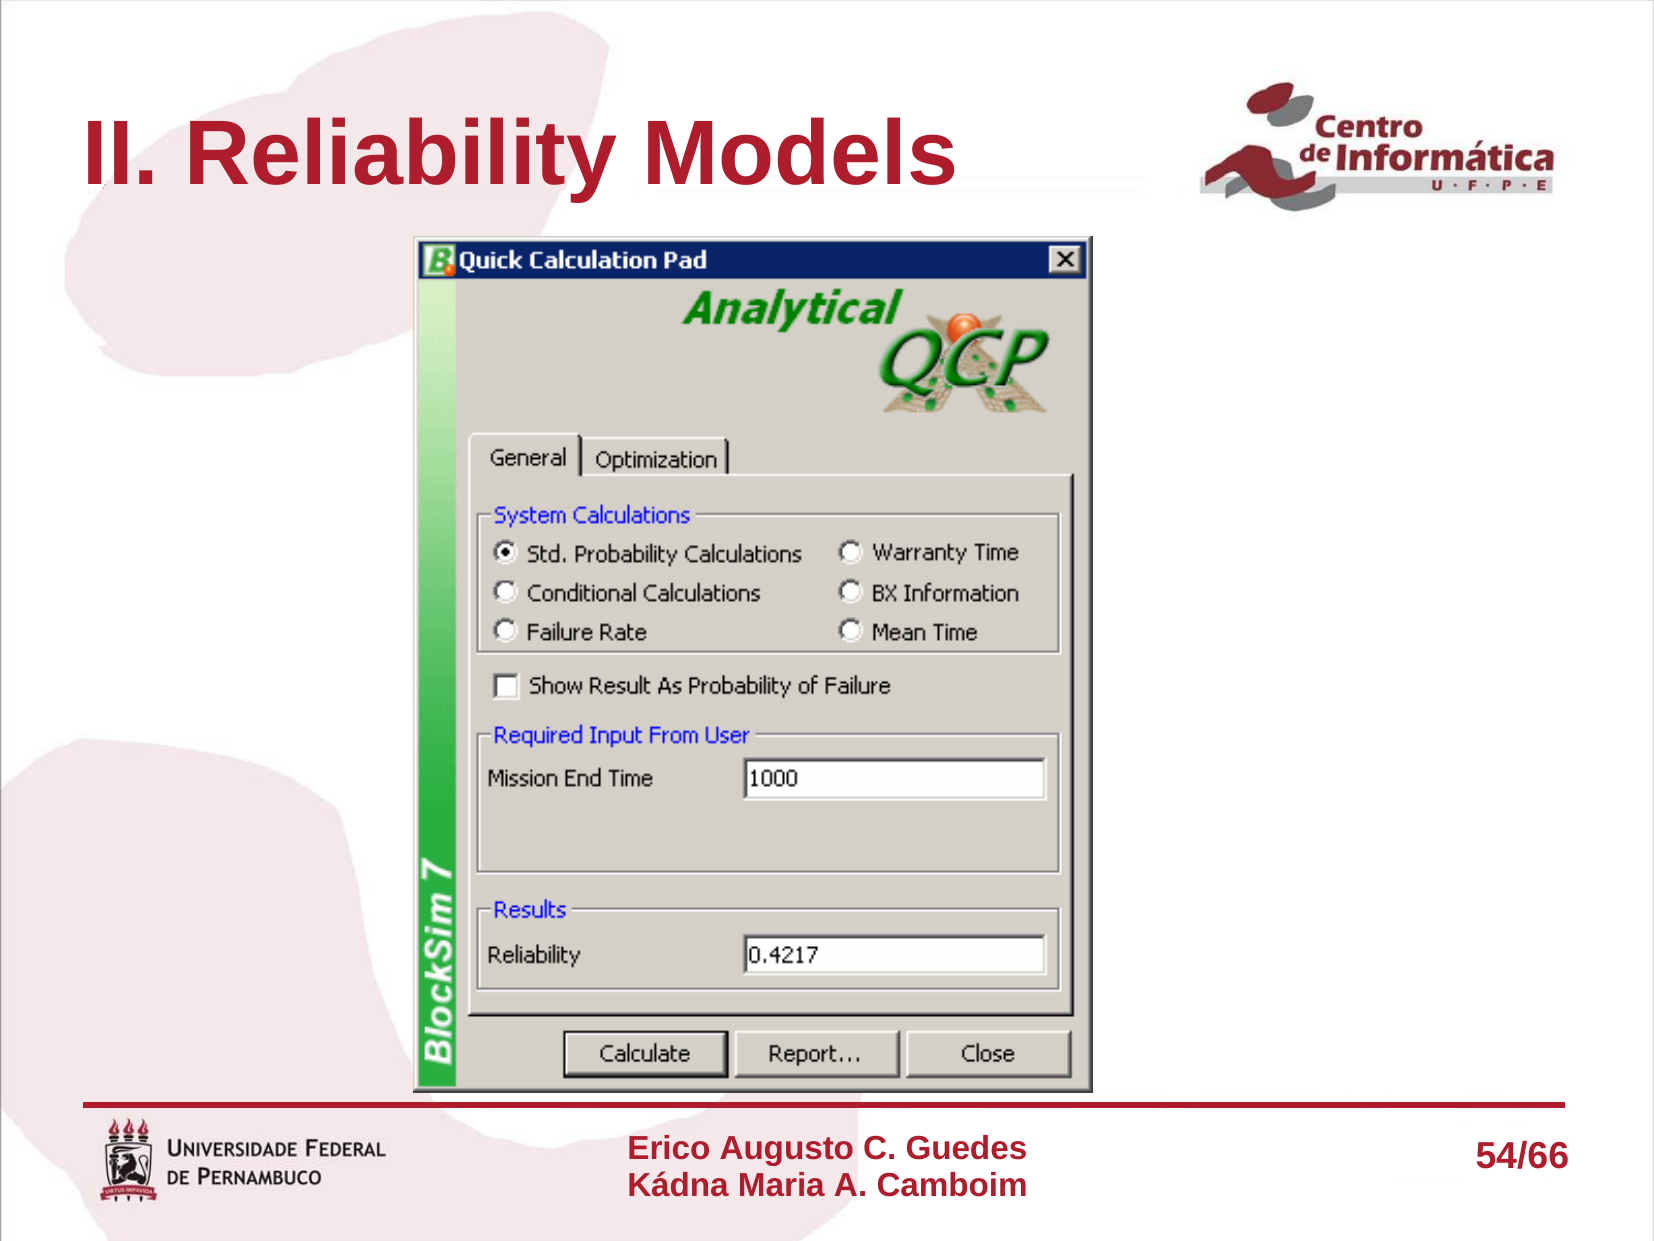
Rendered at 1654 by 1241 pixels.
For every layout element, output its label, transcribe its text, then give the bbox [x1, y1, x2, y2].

title II. Reliability Models [82, 56, 1571, 250]
picture [0, 0, 1654, 1241]
